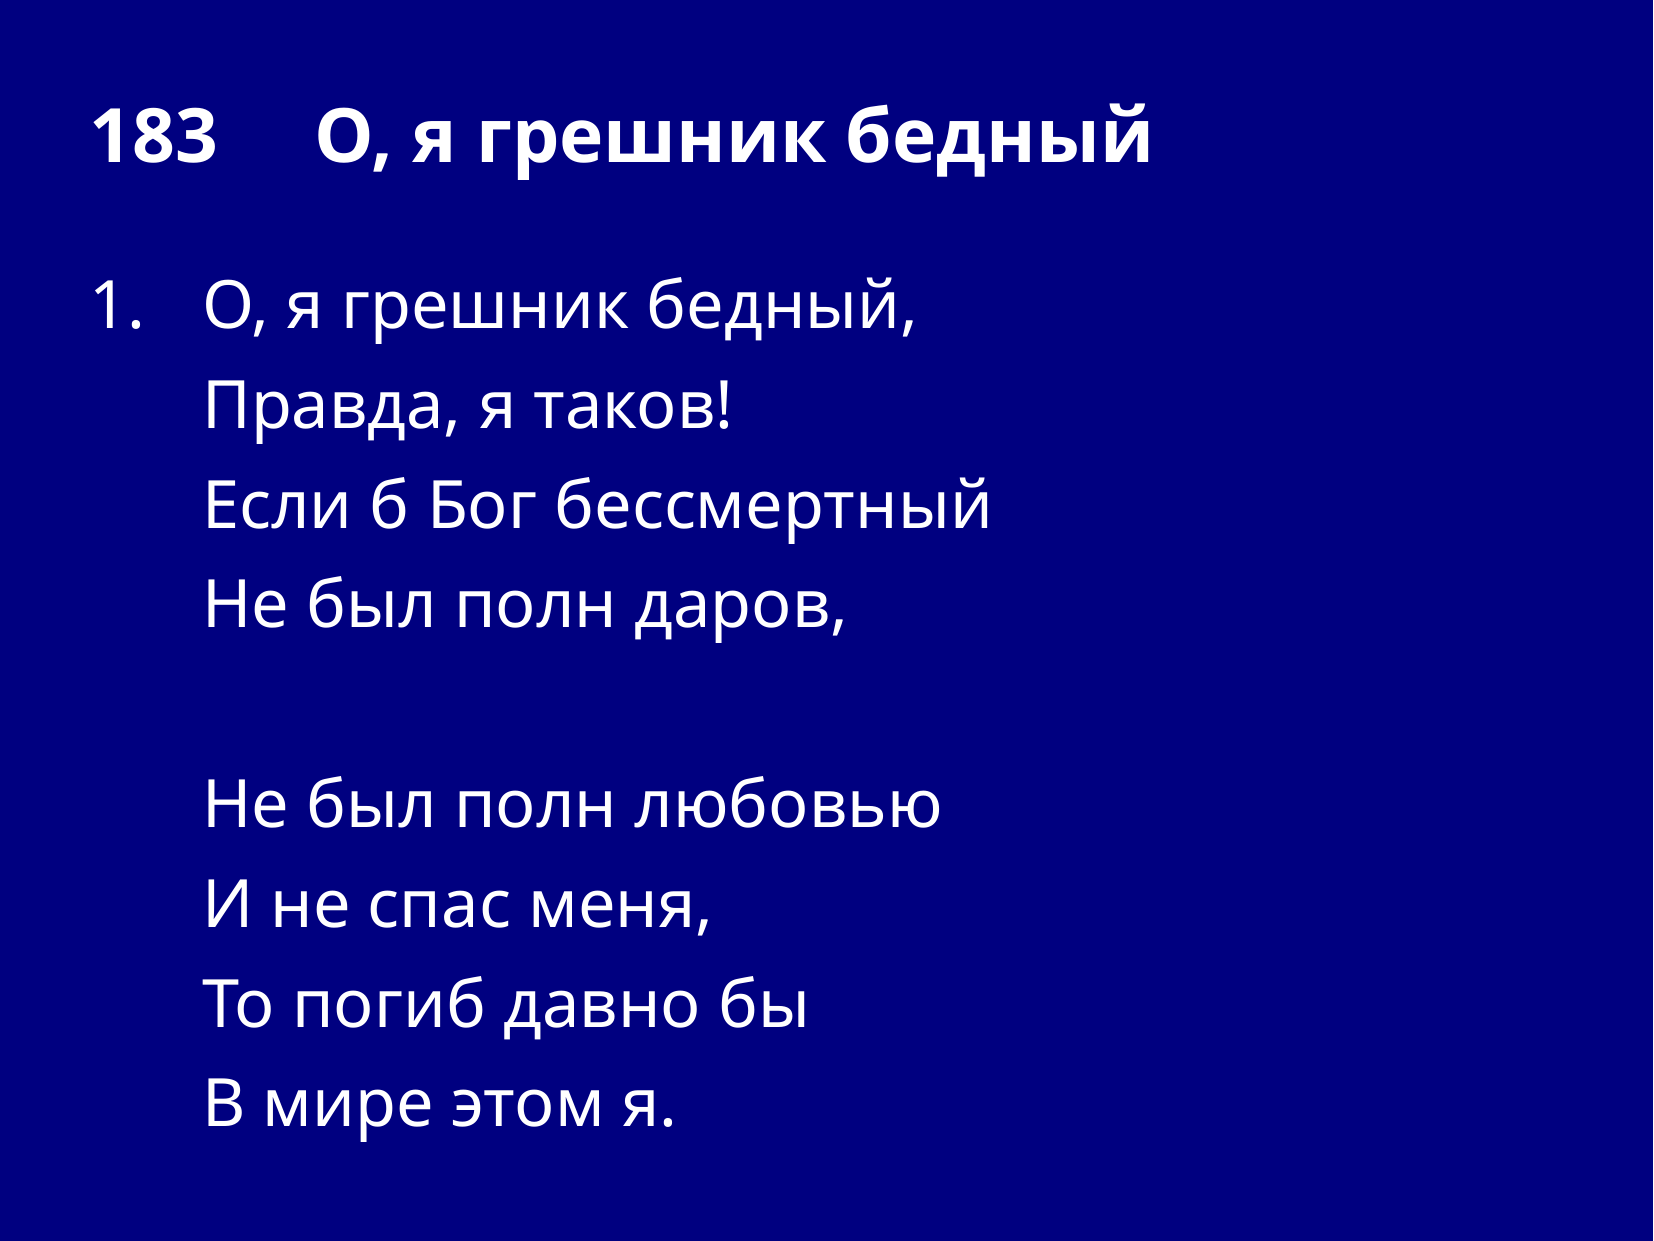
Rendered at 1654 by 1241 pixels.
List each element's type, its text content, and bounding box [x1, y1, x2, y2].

text_box 183 О, я грешник бедный [75, 75, 1576, 188]
text_box 1. О, я грешник бедный, Правда, я таков! Если б Бог бессмертный Не был полн даров, Не был полн любовью И не спас меня, То погиб давно бы В мире этом я. [75, 188, 1576, 1163]
